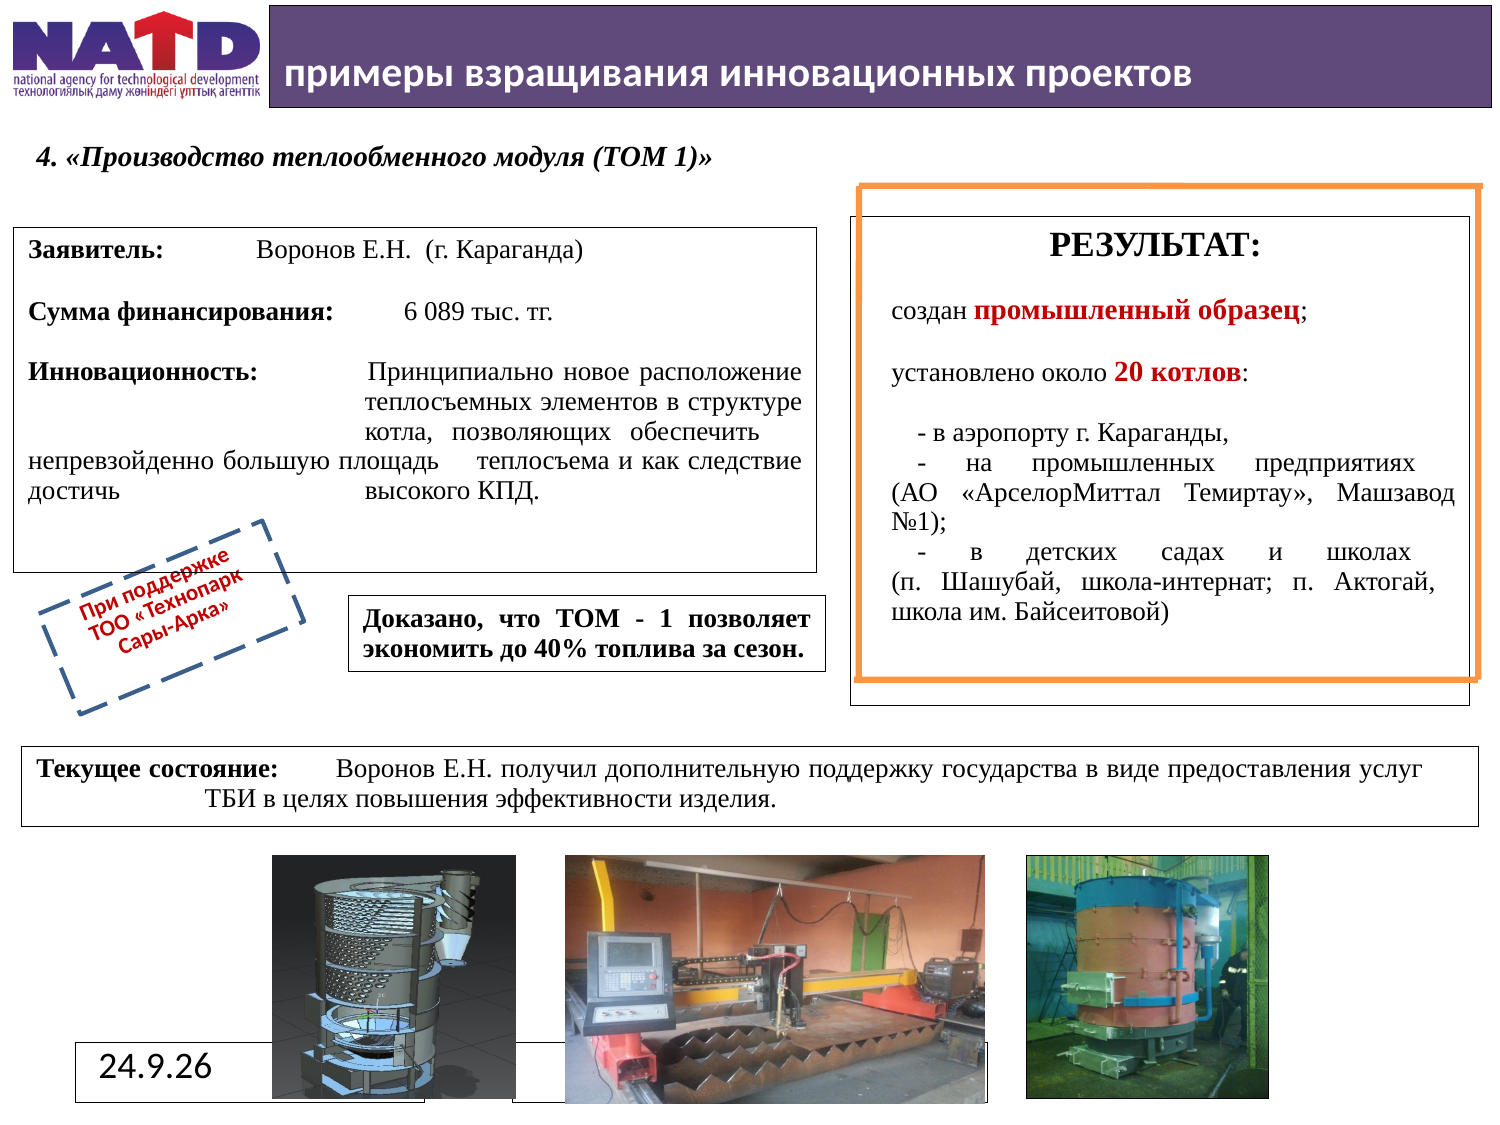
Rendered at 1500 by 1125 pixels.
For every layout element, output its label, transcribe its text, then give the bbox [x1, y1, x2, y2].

text_box При поддержке ТОО «Технопарк Сары-Арка» [38, 573, 305, 715]
picture [13, 11, 260, 99]
text_box Текущее состояние: Воронов Е.Н. получил дополнительную поддержку государства в виде предоставления услуг ТБИ в целях повышения эффективности изделия. [21, 746, 1479, 827]
text_box Доказано, что ТОМ - 1 позволяет экономить до 40% топлива за сезон. [348, 595, 826, 672]
text_box Заявитель: Воронов Е.Н. (г. Караганда) Сумма финансирования: 6 089 тыс. тг. Инновационность: Принципиально новое расположение теплосъемных элементов в структуре котла, позволяющих обеспечить непревзойденно большую площадь теплосъема и как следствие достичь высокого КПД. [13, 227, 817, 573]
picture [565, 855, 985, 1104]
text_box РЕЗУЛЬТАТ: создан промышленный образец; установлено около 20 котлов: - в аэропорту г. Караганды, - на промышленных предприятиях (АО «АрселорМиттал Темиртау», Машзавод №1); - в детских садах и школах (п. Шашубай, школа-интернат; п. Актогай, школа им. Байсеитовой) [850, 218, 1470, 706]
text_box 4. «Производство теплообменного модуля (ТОМ 1)» [21, 132, 1428, 218]
picture [272, 855, 516, 1099]
text_box РЕЗУЛЬТАТ: создан промышленный образец; установлено около 20 котлов: - в аэропорту г. Караганды, - на промышленных предприятиях (АО «АрселорМиттал Темиртау», Машзавод №1); - в детских садах и школах (п. Шашубай, школа-интернат; п. Актогай, школа им. Байсеитовой) [862, 216, 1470, 676]
picture [1026, 855, 1269, 1099]
text_box примеры взращивания инновационных проектов [269, 5, 1492, 108]
